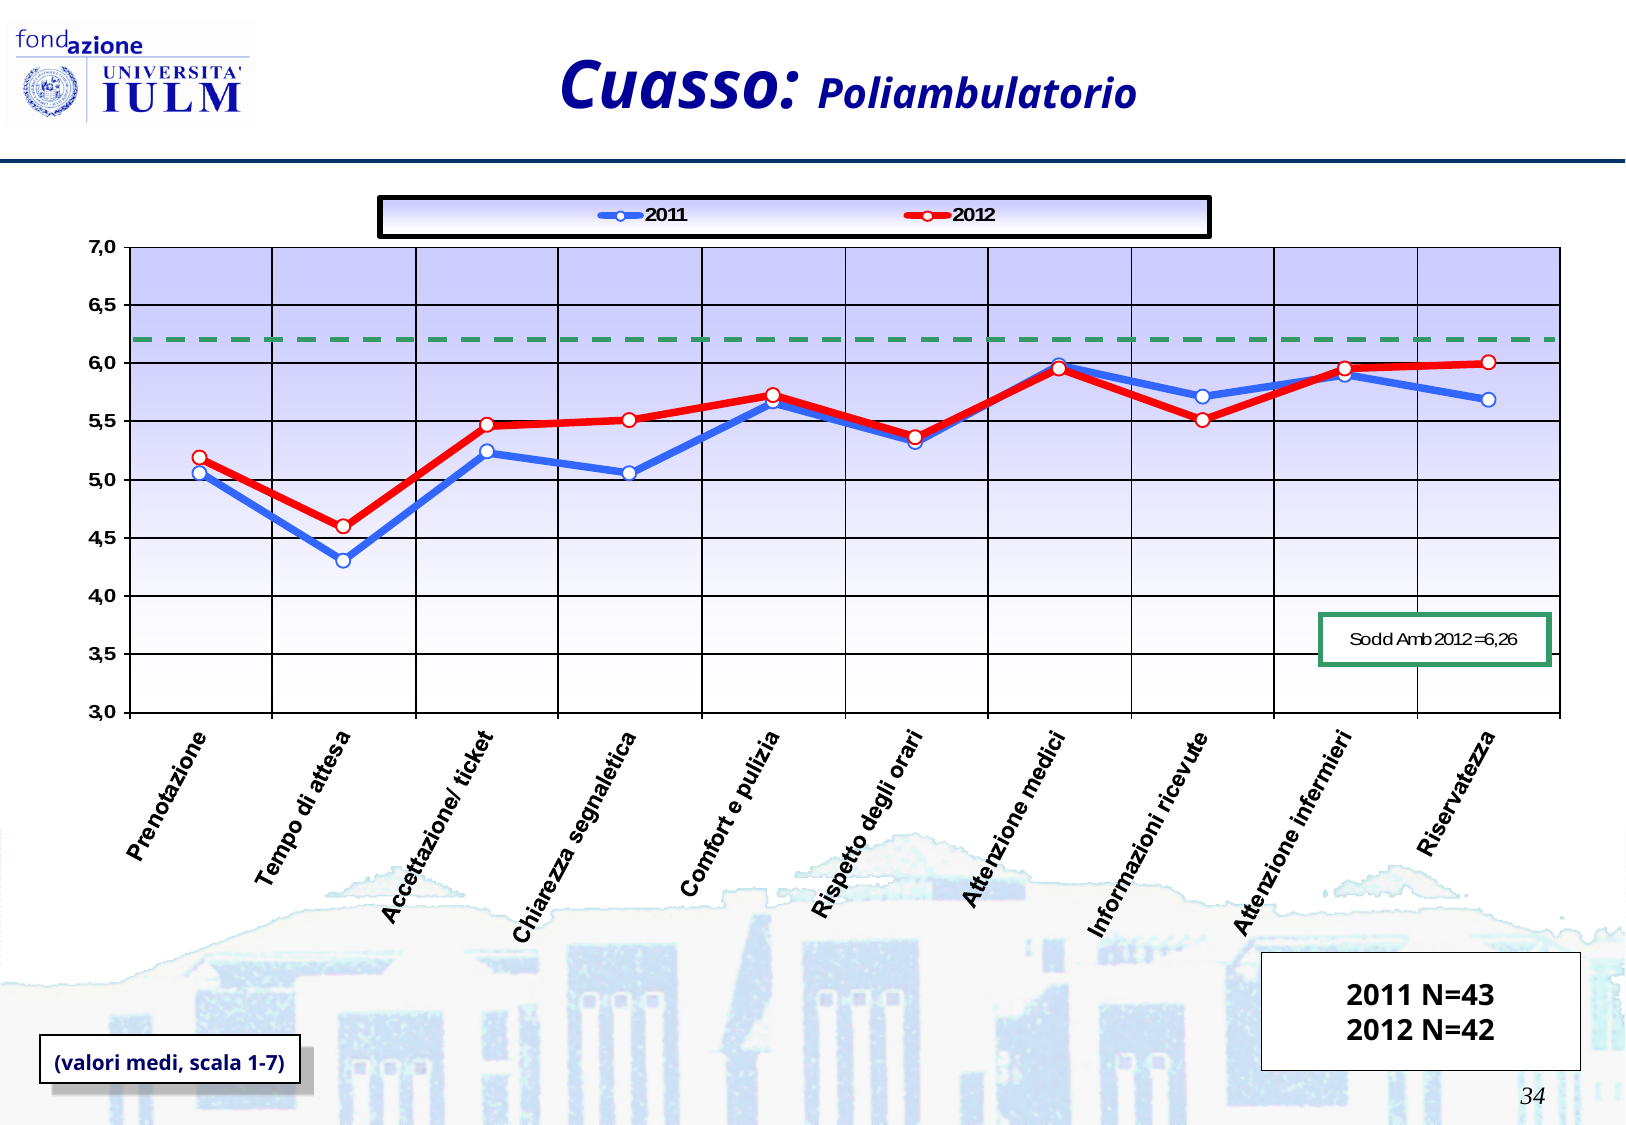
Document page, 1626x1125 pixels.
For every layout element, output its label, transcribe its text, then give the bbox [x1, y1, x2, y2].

picture [46, 184, 1564, 1125]
picture [5, 19, 256, 127]
text_box 2011 N=43 2012 N=42 [1261, 952, 1581, 1071]
text_box Cuasso: Poliambulatorio [304, 18, 1392, 144]
